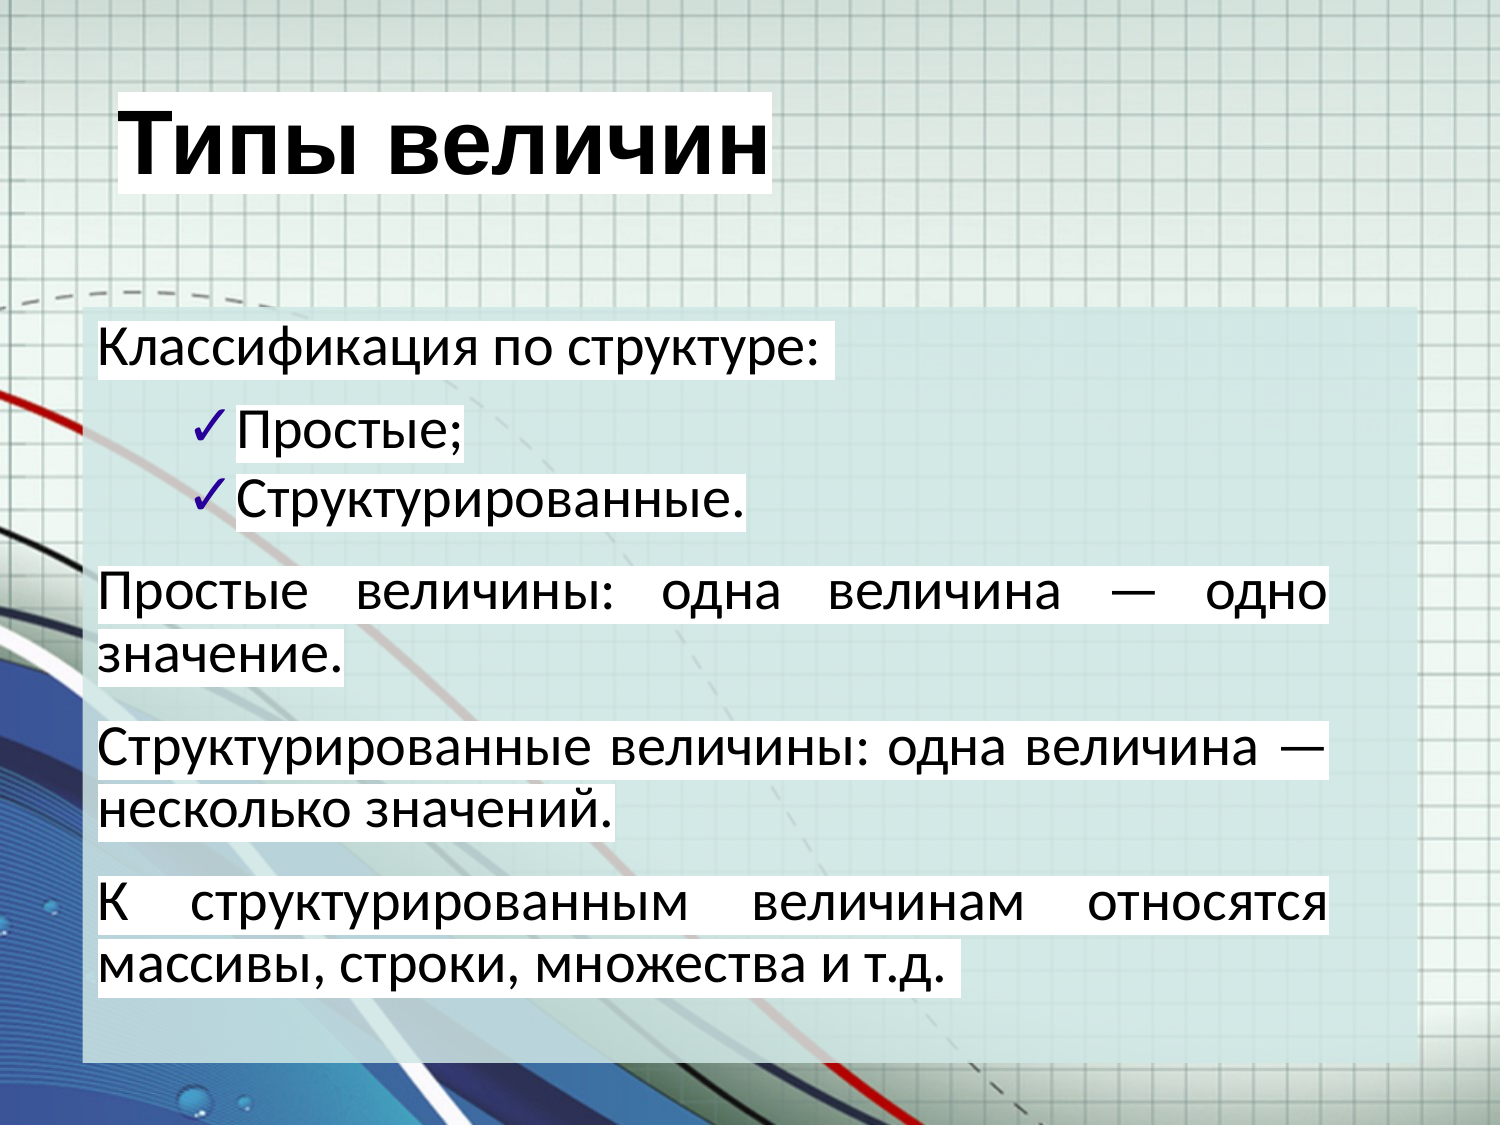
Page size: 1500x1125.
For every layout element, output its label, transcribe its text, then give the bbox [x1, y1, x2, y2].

title Типы величин [103, 32, 1397, 258]
list Классификация по структуре: Простые; Структурированные. Простые величины: одна величина — одно значение. Структурированные величины: одна величина — несколько значений. К структурированным величинам относятся массивы, строки, множества и т.д. [82, 307, 1418, 1063]
picture [0, 0, 1500, 1125]
list [103, 299, 735, 307]
